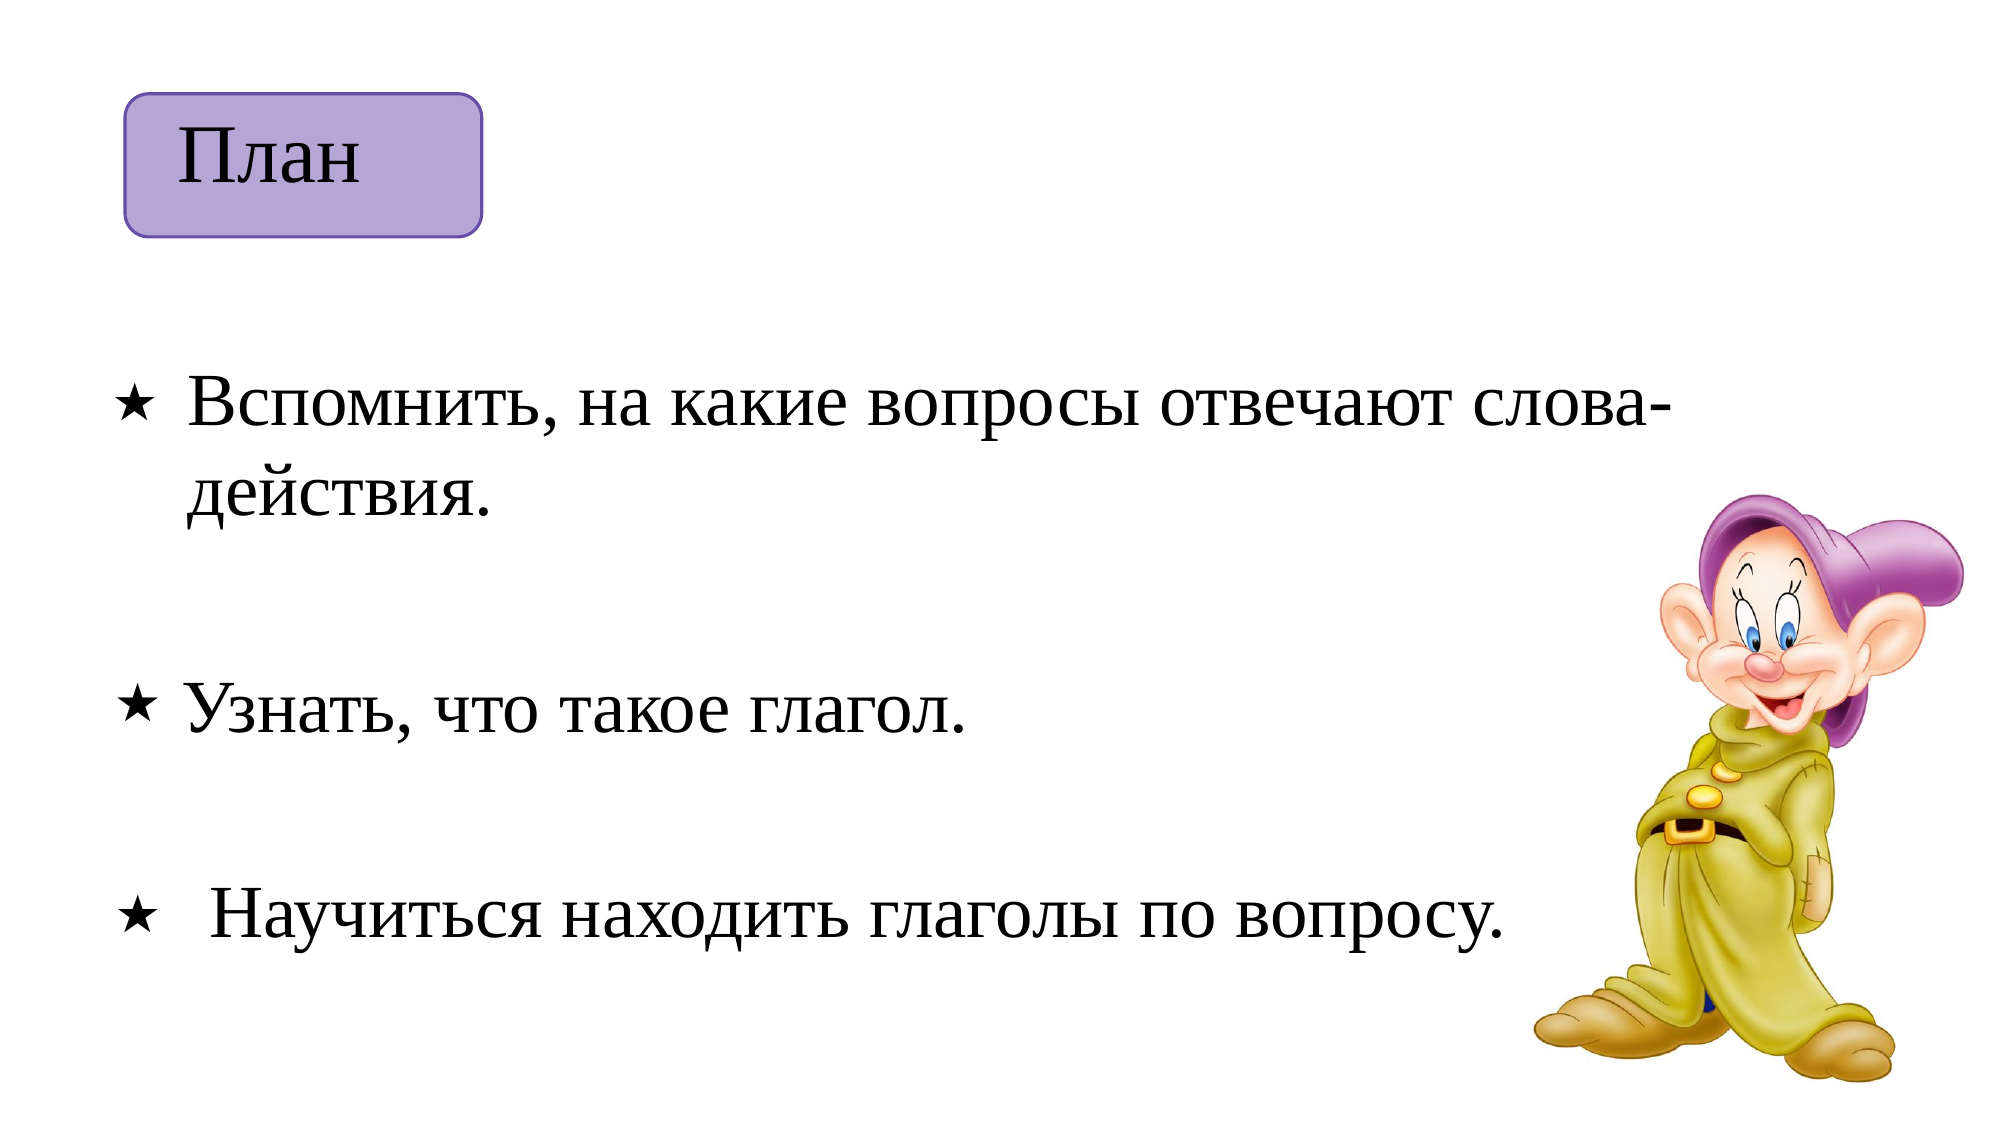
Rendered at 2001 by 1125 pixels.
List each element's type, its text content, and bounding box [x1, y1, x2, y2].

text_box Узнать, что такое глагол. [100, 650, 1531, 756]
picture [1531, 492, 1966, 1085]
text_box Научиться находить глаголы по вопросу. [100, 855, 1531, 961]
text_box [124, 93, 162, 162]
text_box Вспомнить, на какие вопросы отвечают слова-действия. [97, 162, 1842, 628]
text_box План [162, 91, 840, 207]
